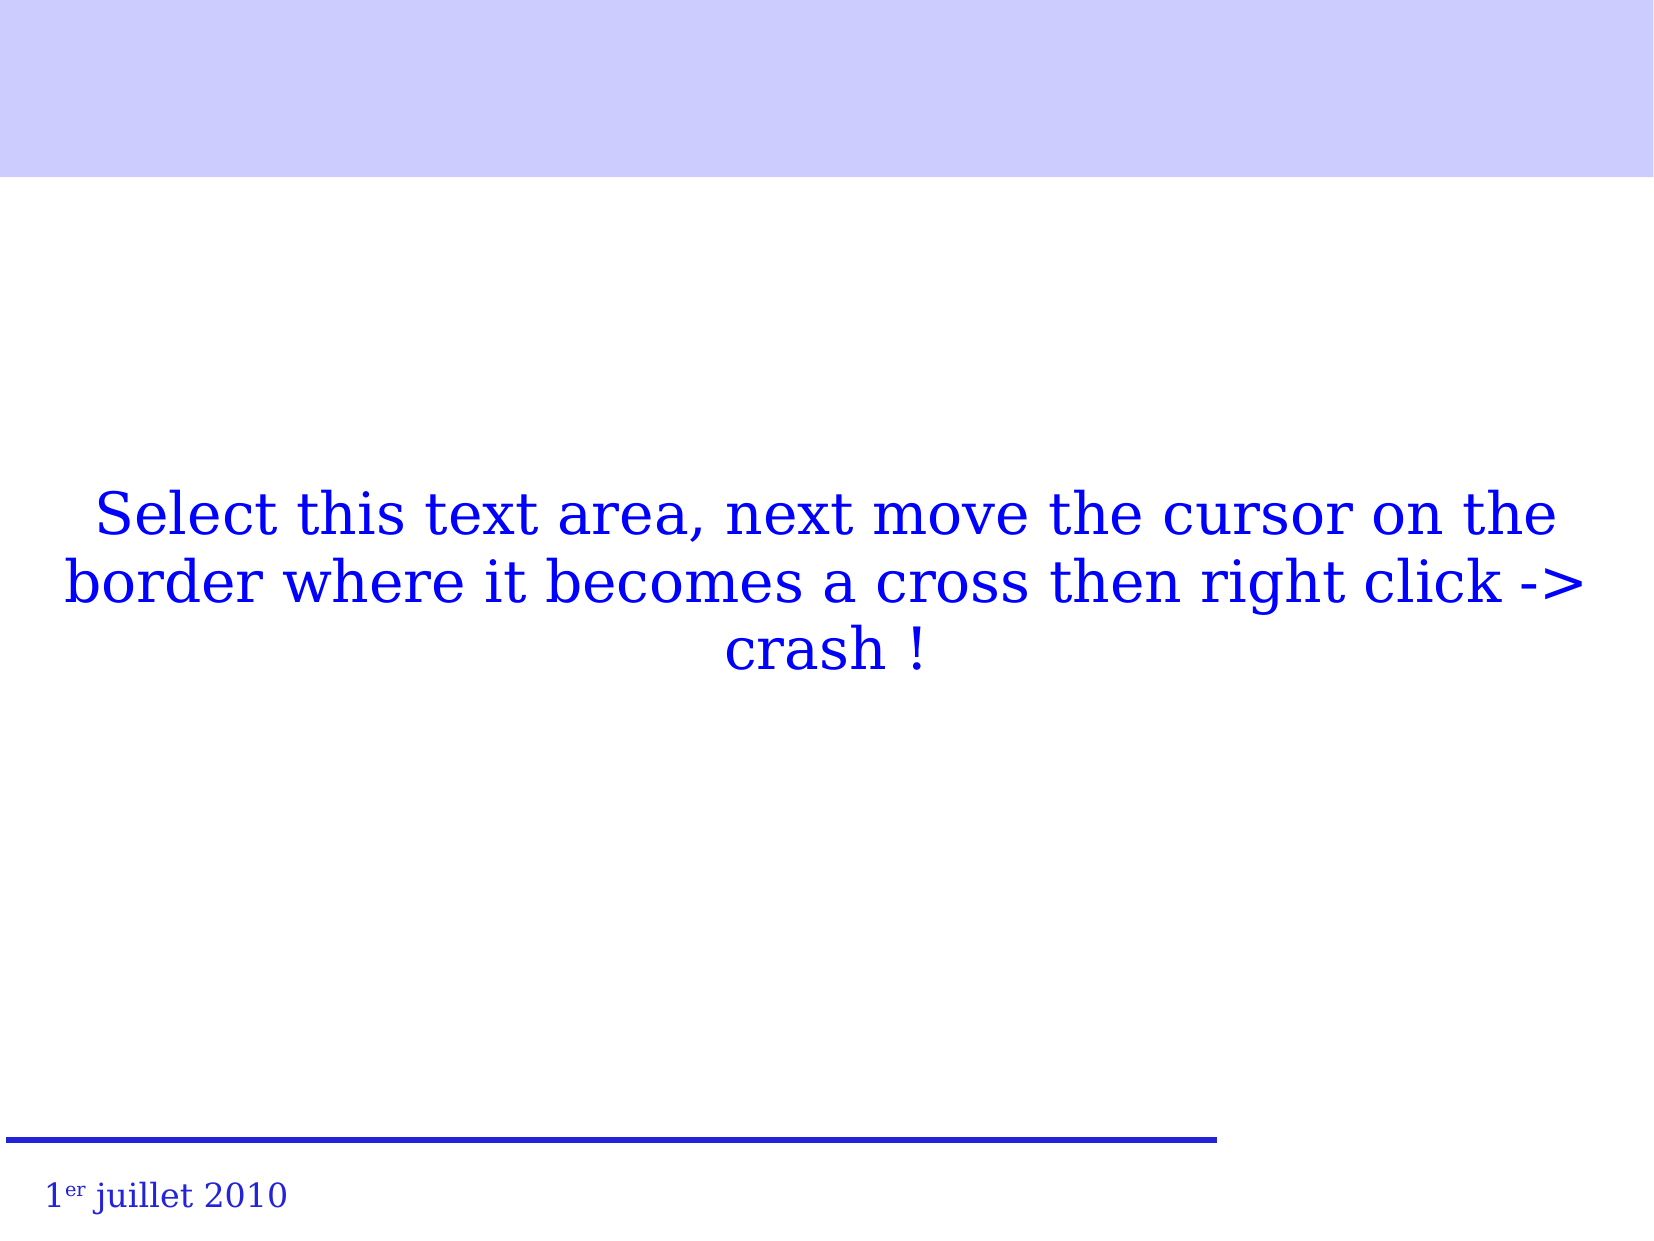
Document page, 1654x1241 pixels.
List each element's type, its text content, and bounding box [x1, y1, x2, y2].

subtitle Select this text area, next move the cursor on the border where it becomes a cross then right click -> crash ! [29, 206, 1625, 1026]
